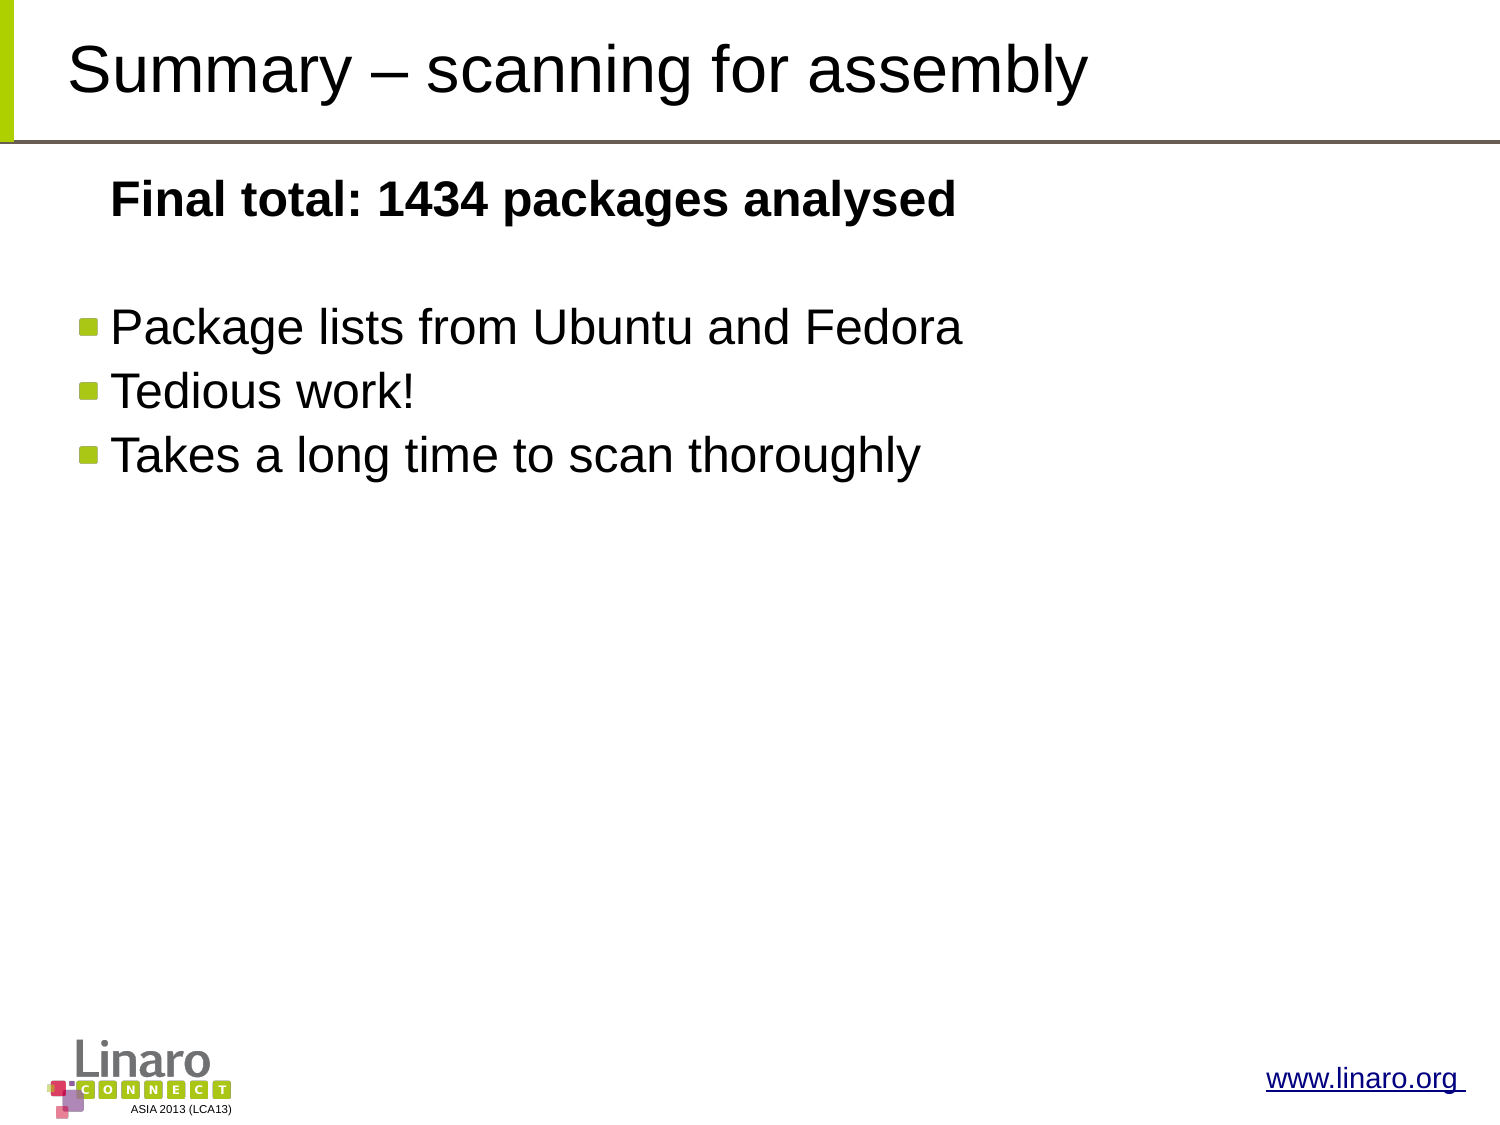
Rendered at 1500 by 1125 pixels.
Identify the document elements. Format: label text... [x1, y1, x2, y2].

title Summary – scanning for assembly [53, 24, 1466, 125]
picture [39, 1034, 240, 1124]
list Final total: 1434 packages analysed Package lists from Ubuntu and Fedora Tedious work! Takes a long time to scan thoroughly [53, 163, 1467, 1039]
